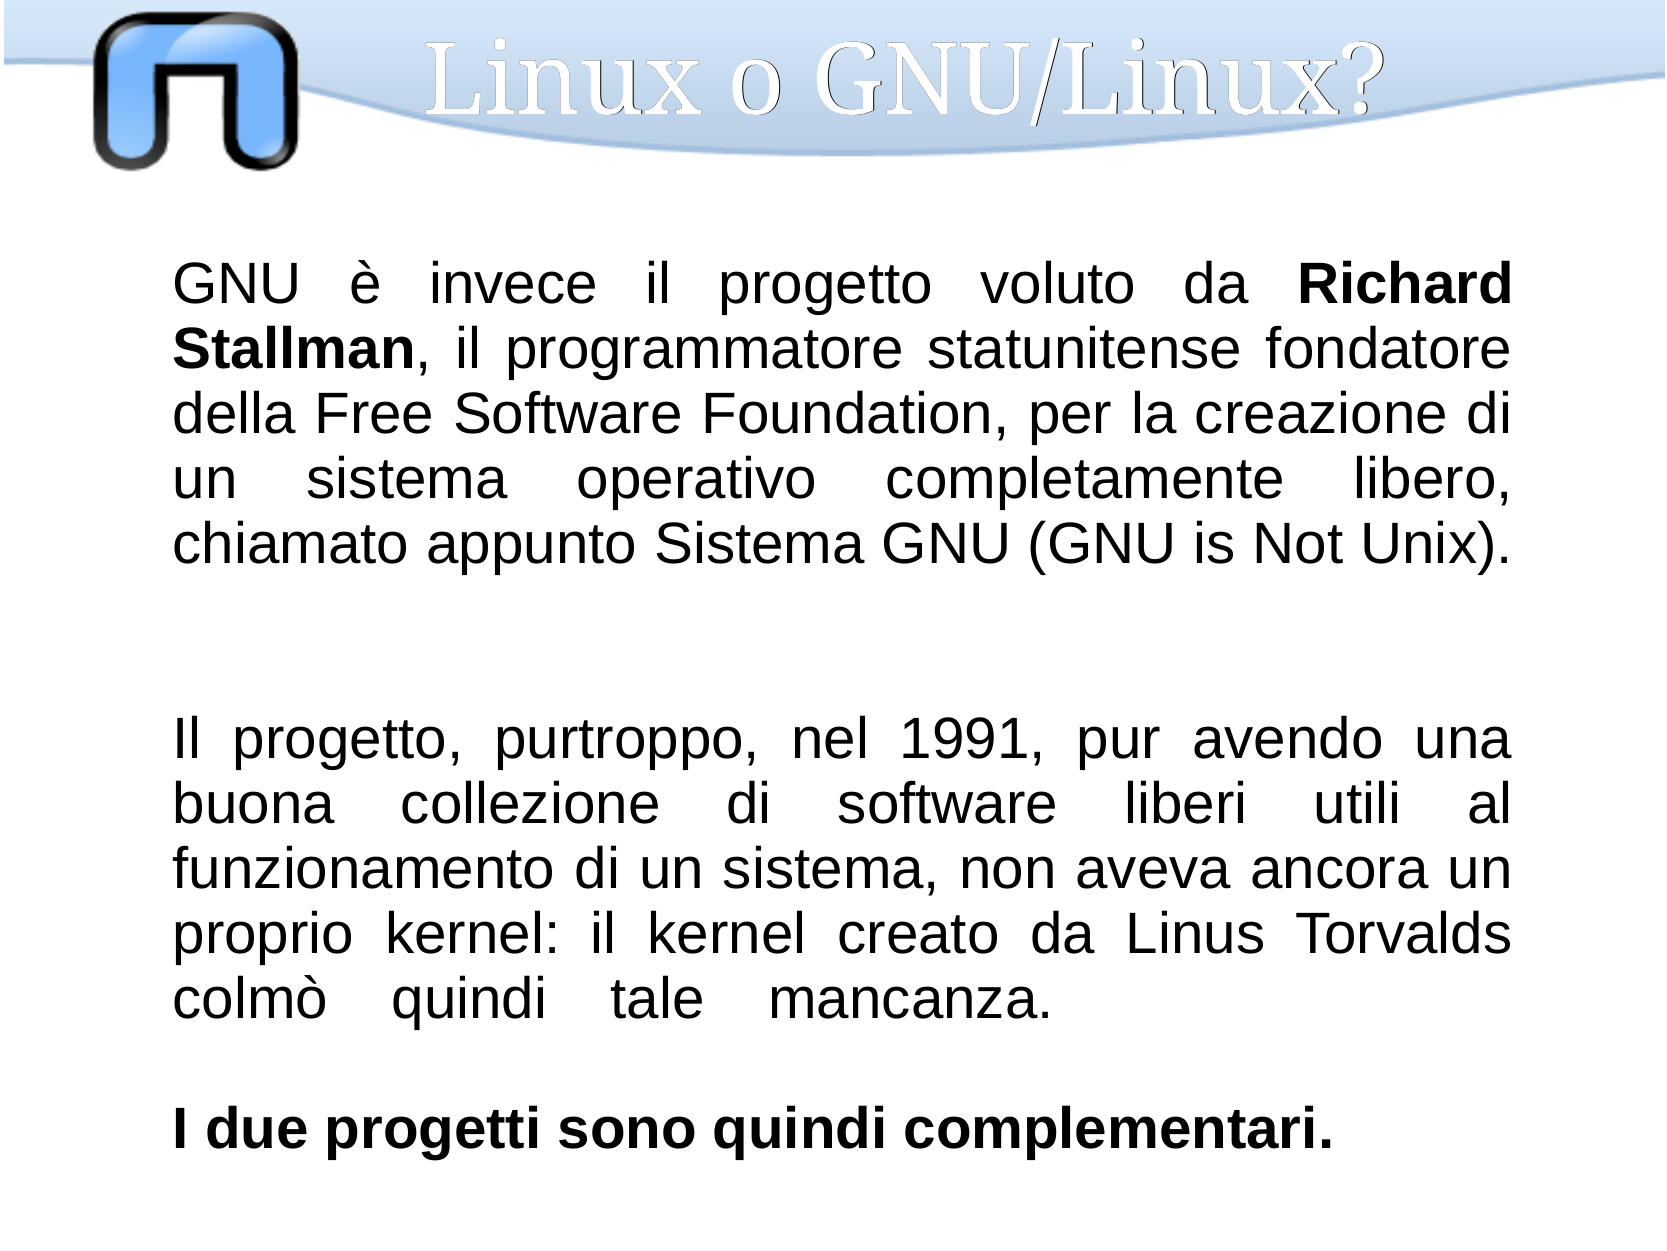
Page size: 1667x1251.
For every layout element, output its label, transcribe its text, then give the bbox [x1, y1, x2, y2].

title GNU è invece il progetto voluto da Richard Stallman, il programmatore statunitense fondatore della Free Software Foundation, per la creazione di un sistema operativo completamente libero, chiamato appunto Sistema GNU (GNU is Not Unix). Il progetto, purtroppo, nel 1991, pur avendo una buona collezione di software liberi utili al funzionamento di un sistema, non aveva ancora un proprio kernel: il kernel creato da Linus Torvalds colmò quindi tale mancanza. I due progetti sono quindi complementari. [172, 249, 1515, 1162]
picture [0, 0, 1667, 1251]
text_box Linux o GNU/Linux? [407, 0, 1512, 248]
